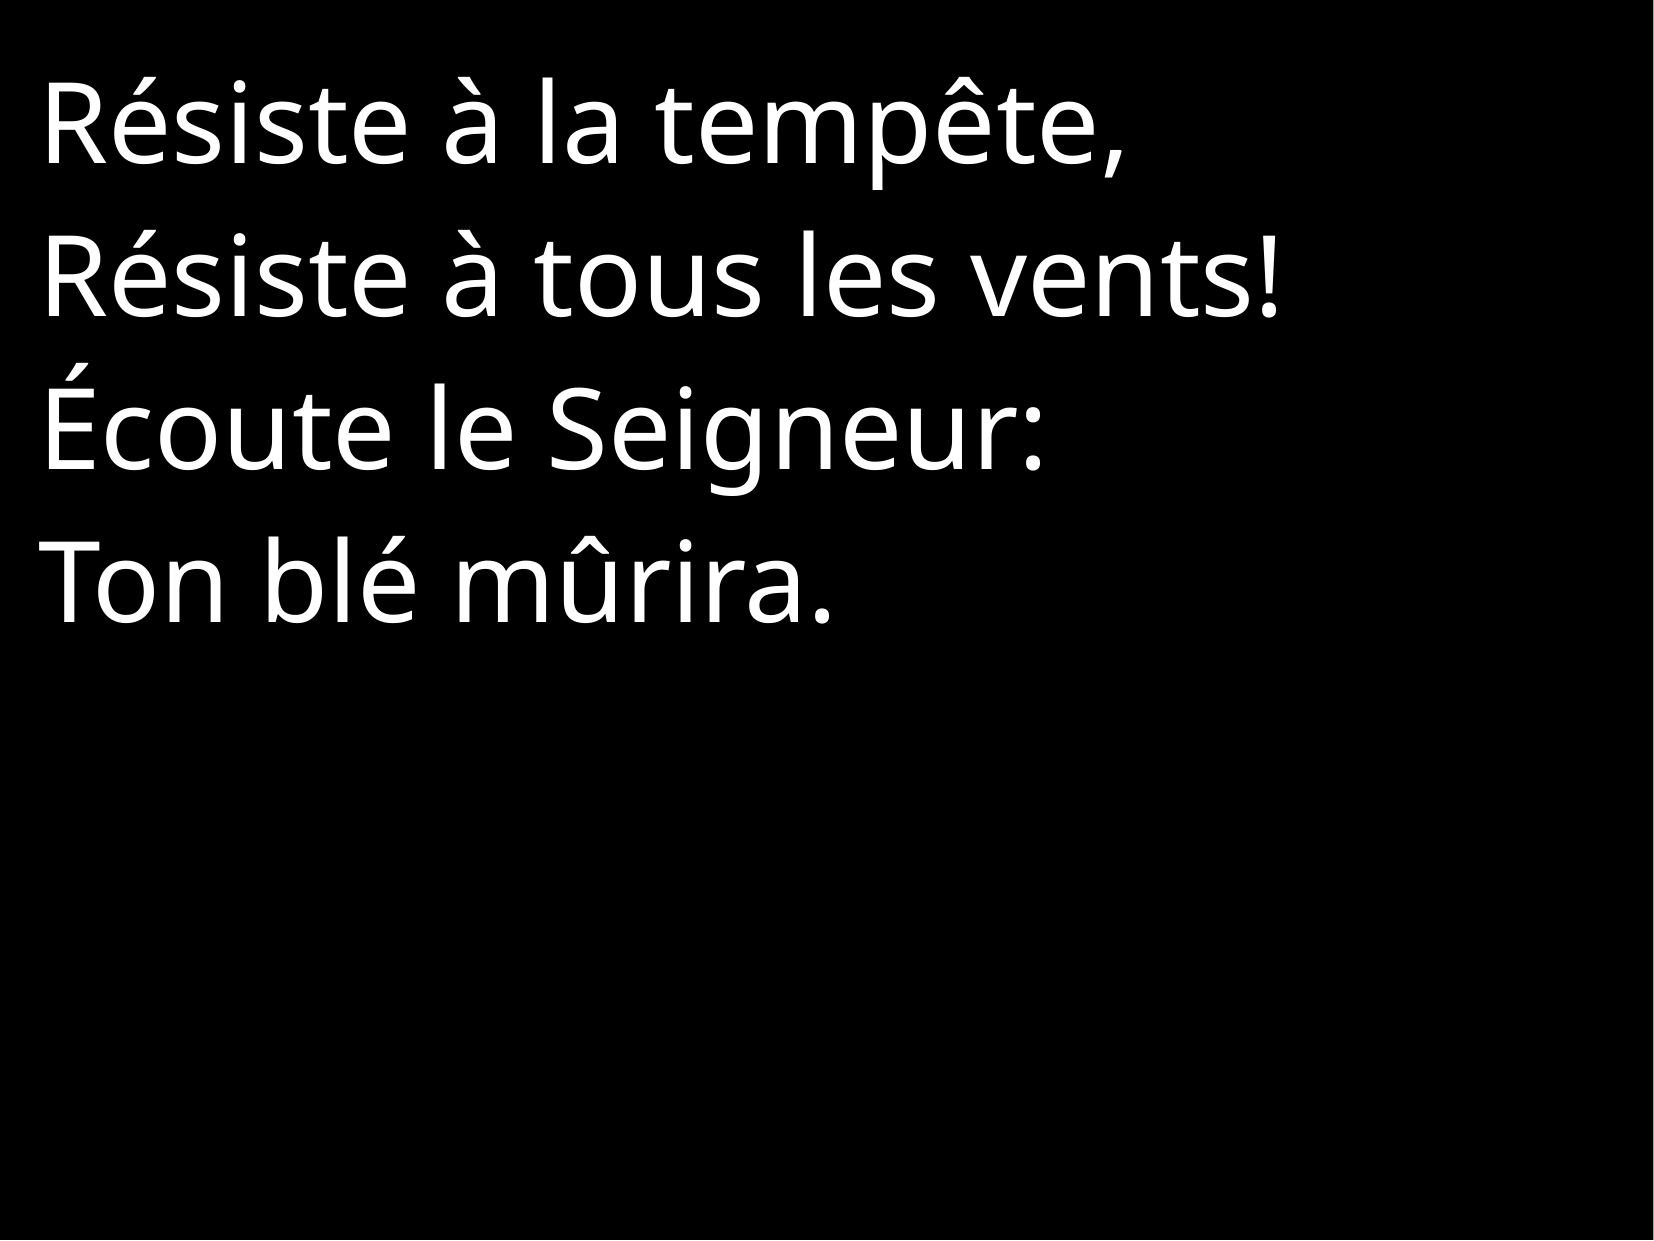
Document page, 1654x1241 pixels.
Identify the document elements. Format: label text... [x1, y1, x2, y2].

text_box Résiste à la tempête, Résiste à tous les vents! Écoute le Seigneur: Ton blé mûrira. [23, 35, 1630, 1205]
